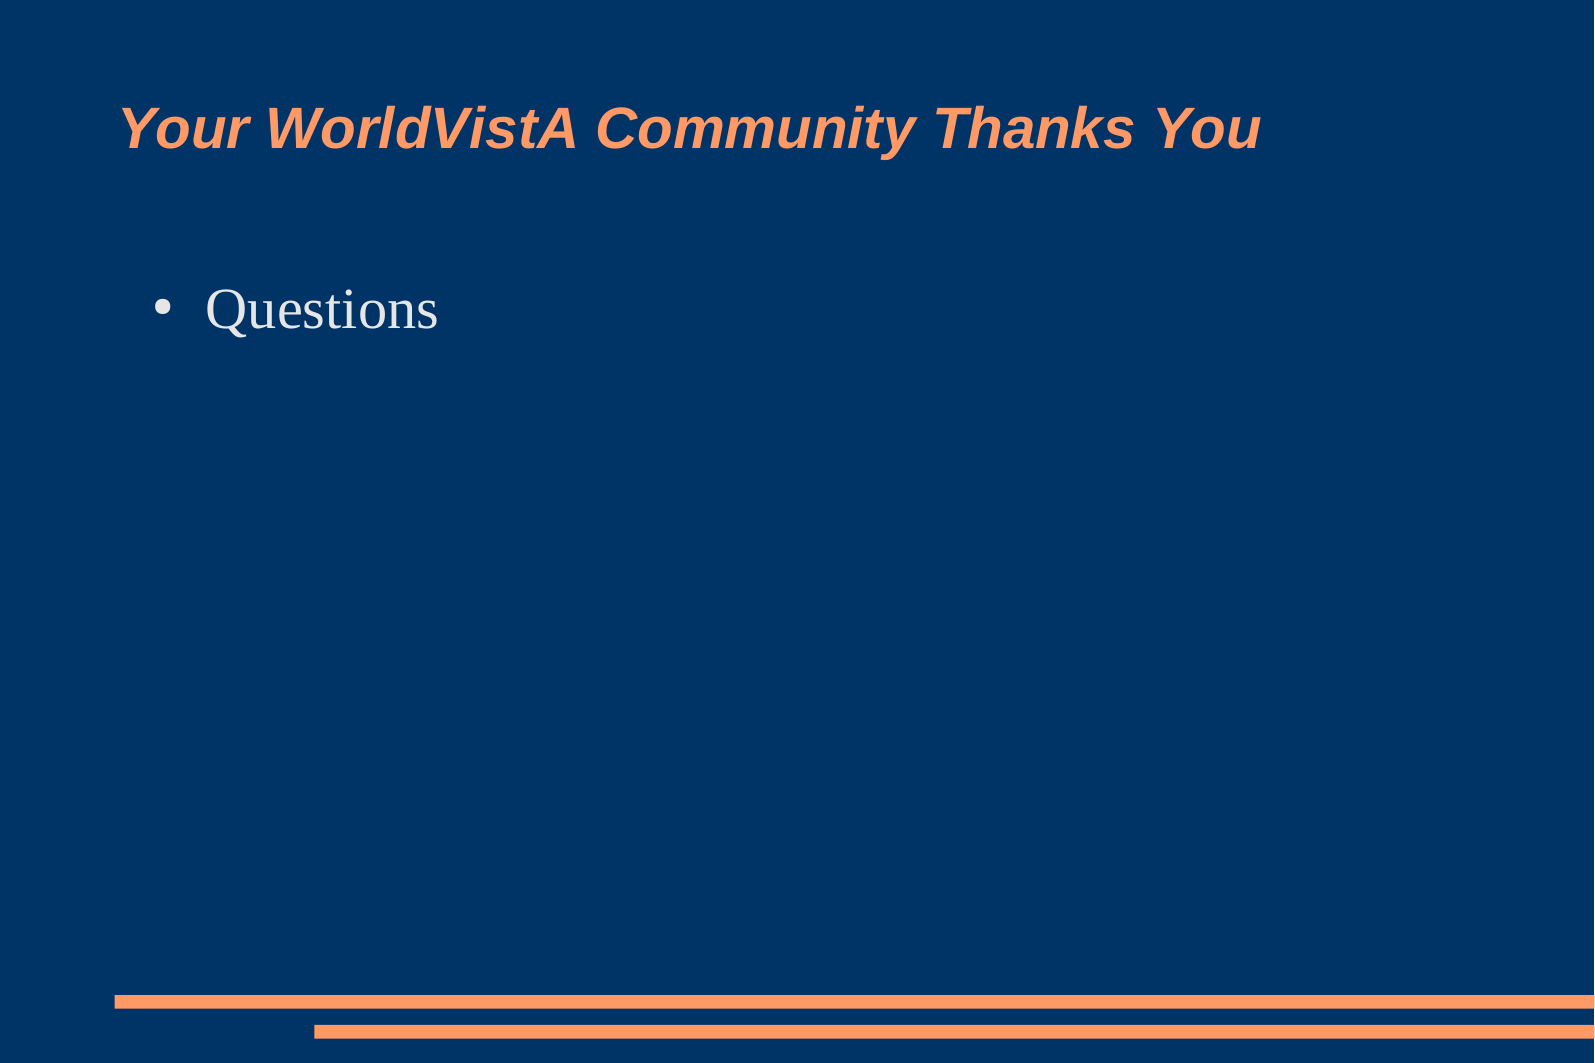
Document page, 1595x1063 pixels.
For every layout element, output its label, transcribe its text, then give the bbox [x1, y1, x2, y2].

list Questions [117, 276, 1505, 971]
title Your WorldVistA Community Thanks You [117, 39, 1479, 218]
